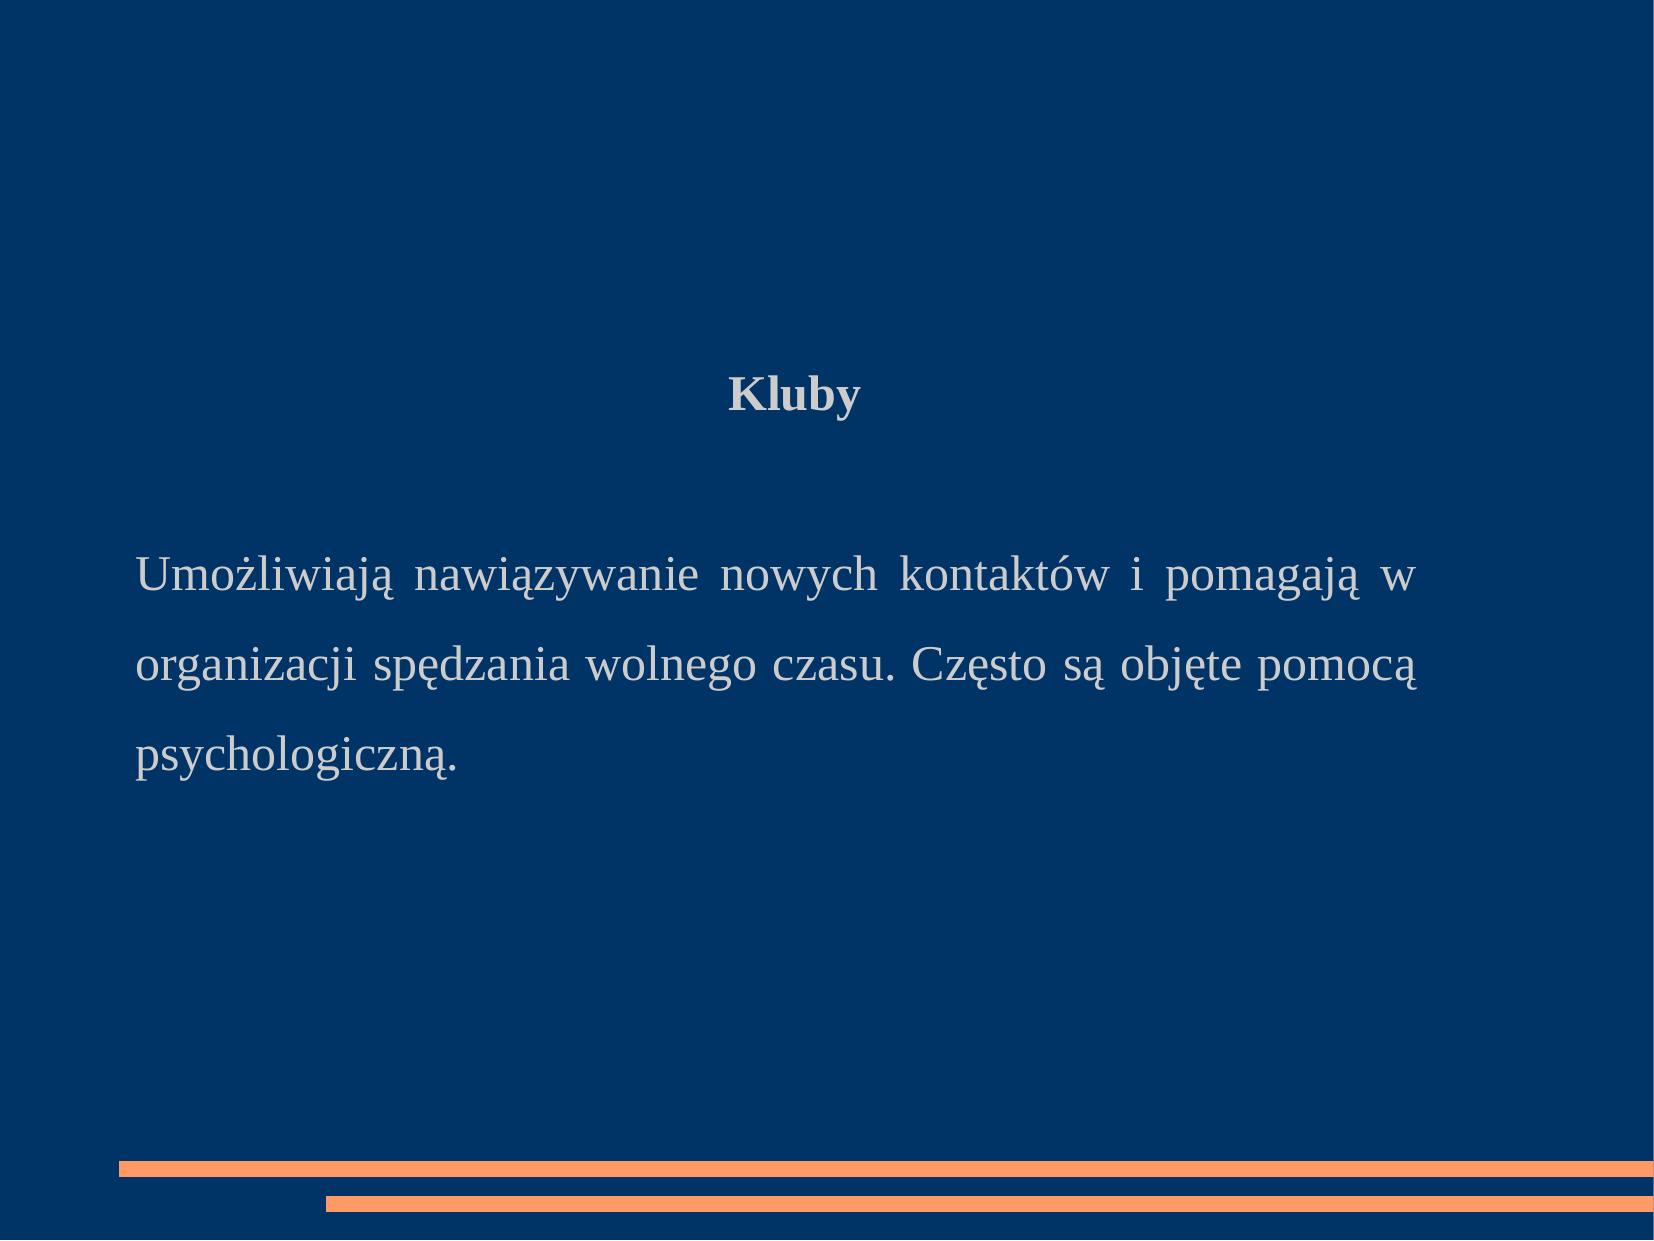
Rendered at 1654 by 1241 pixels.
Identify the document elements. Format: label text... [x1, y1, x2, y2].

subtitle Kluby Umożliwiają nawiązywanie nowych kontaktów i pomagają w organizacji spędzania wolnego czasu. Często są objęte pomocą psychologiczną. [135, 12, 1548, 1099]
